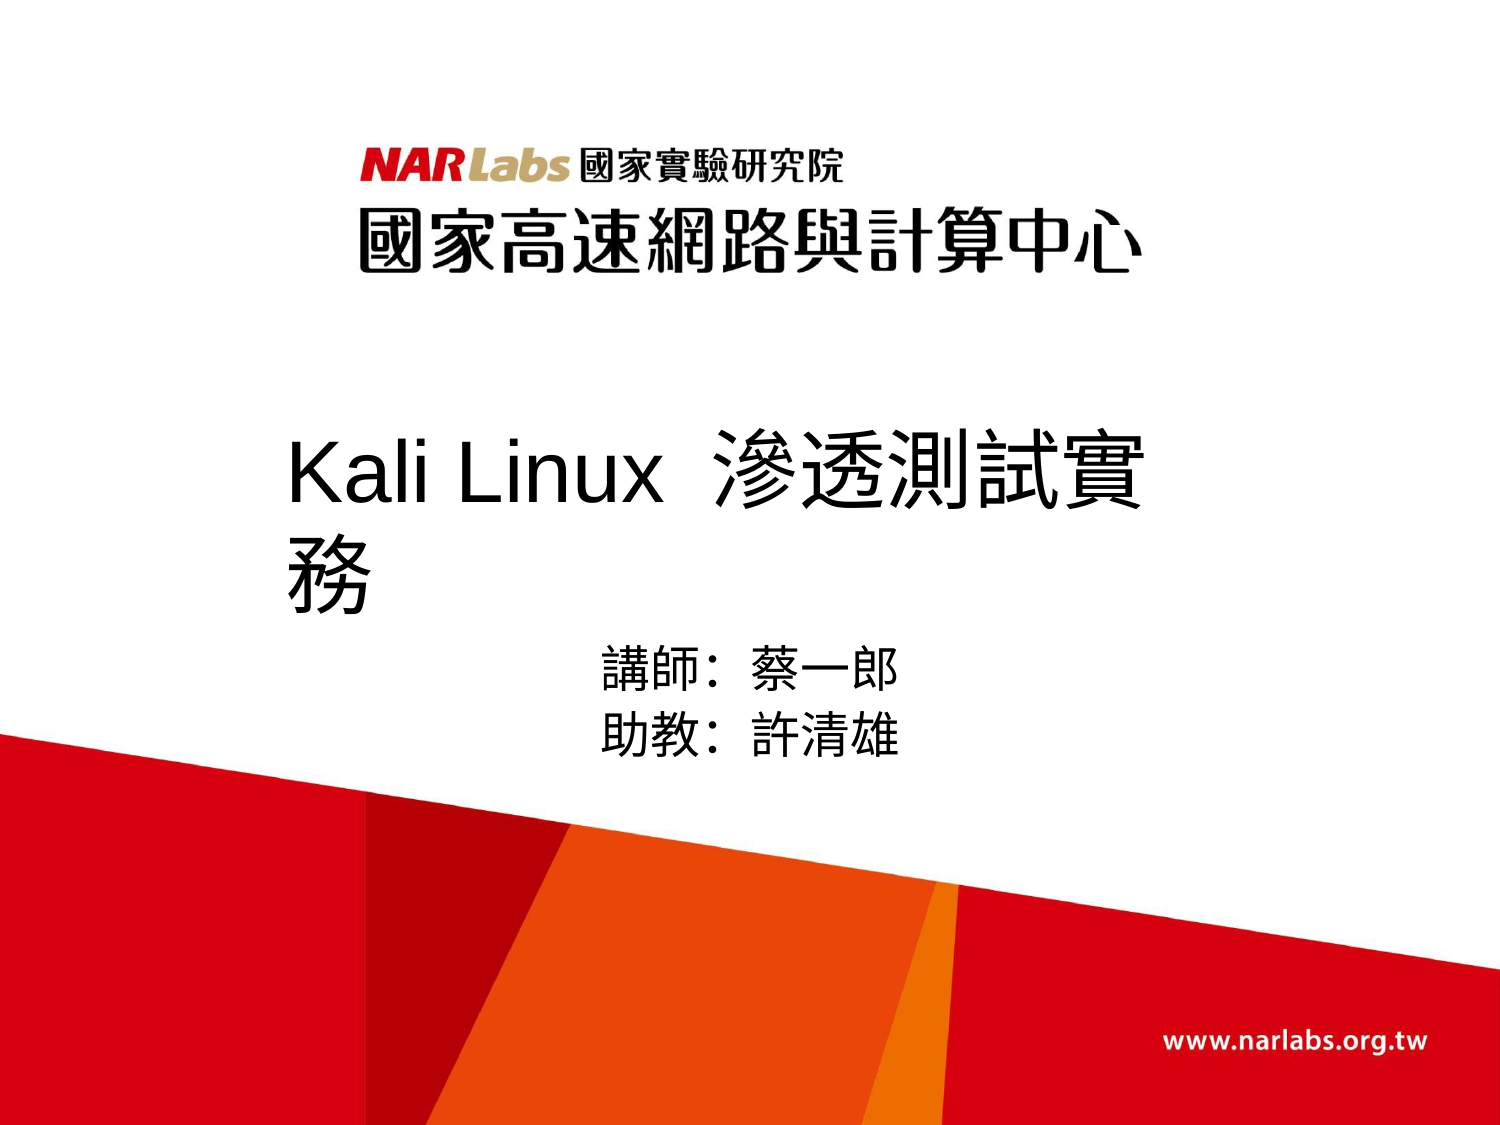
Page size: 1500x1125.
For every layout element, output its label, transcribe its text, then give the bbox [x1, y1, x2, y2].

text_box [0, 0, 1500, 1125]
text_box 講師：蔡一郎 助教：許清雄 [597, 631, 903, 766]
text_box Kali Linux 滲透測試實務 [283, 415, 1217, 522]
